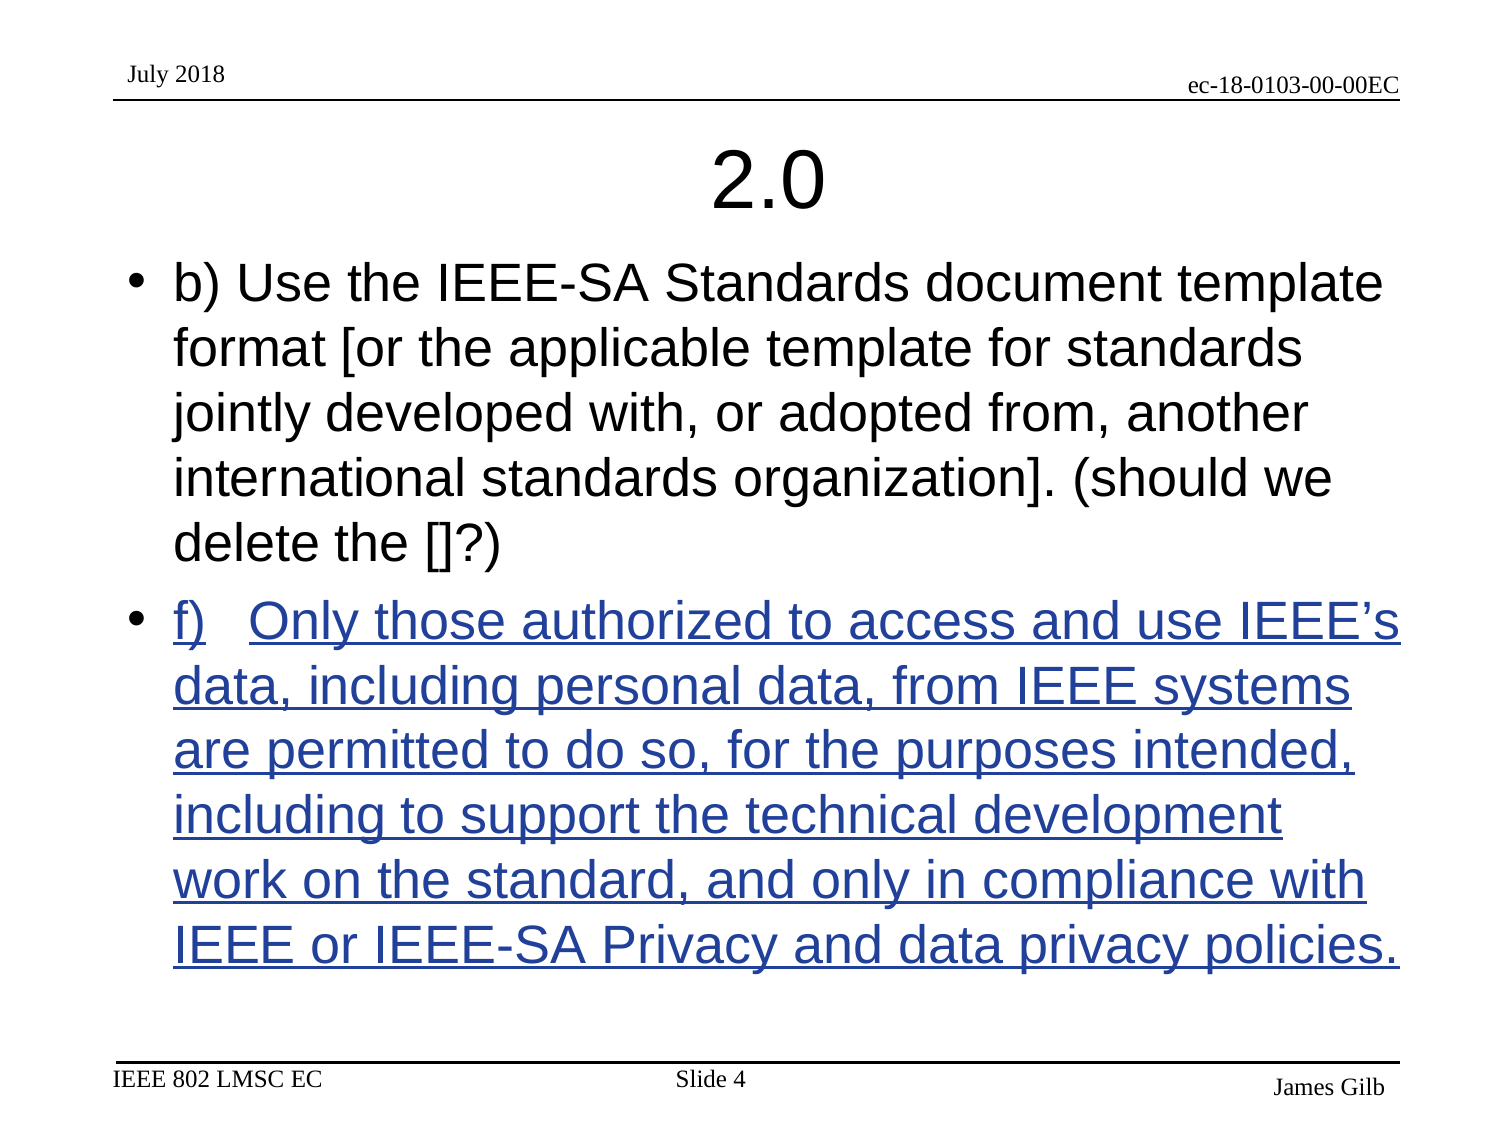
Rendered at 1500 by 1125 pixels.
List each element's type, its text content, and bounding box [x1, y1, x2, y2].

title 2.0 [112, 112, 1426, 238]
list b) Use the IEEE-SA Standards document template format [or the applicable template for standards jointly developed with, or adopted from, another international standards organization]. (should we delete the []?) f) Only those authorized to access and use IEEE’s data, including personal data, from IEEE systems are permitted to do so, for the purposes intended, including to support the technical development work on the standard, and only in compliance with IEEE or IEEE-SA Privacy and data privacy policies. [112, 239, 1426, 1051]
